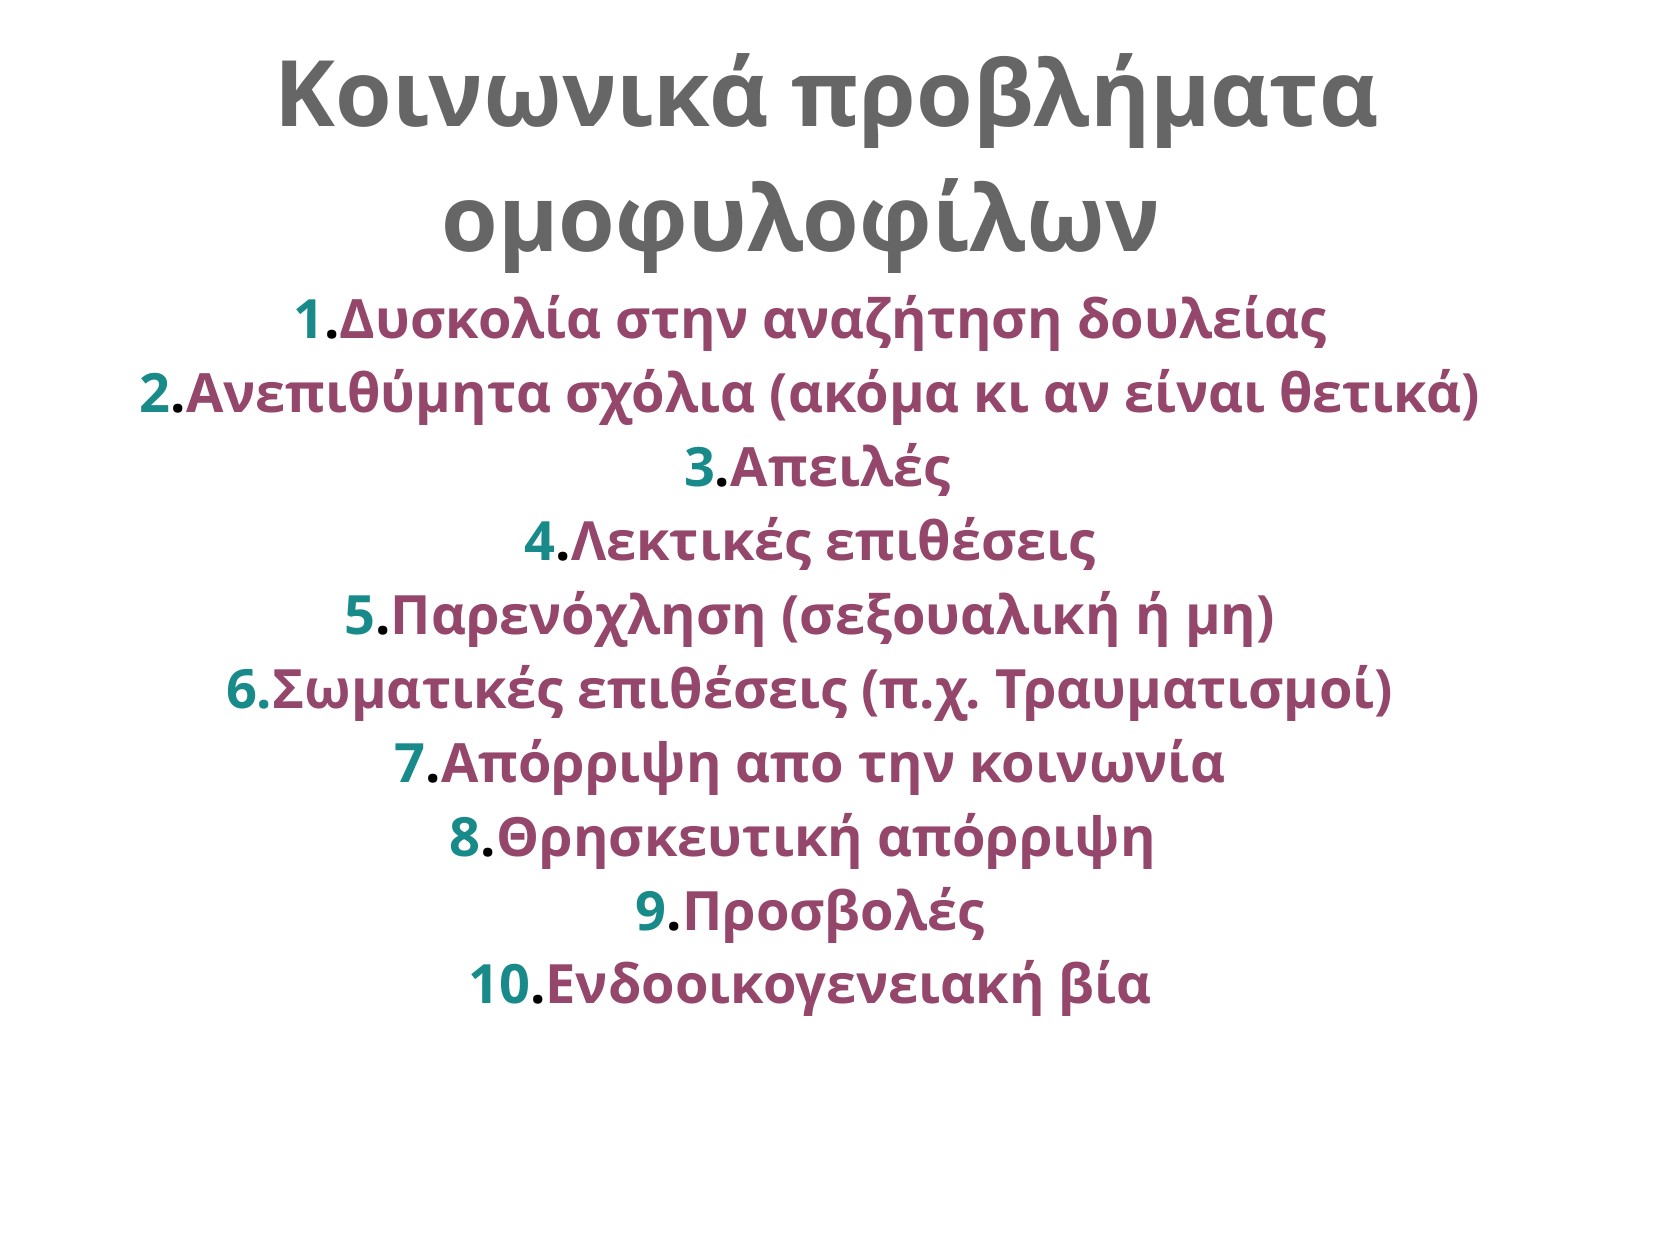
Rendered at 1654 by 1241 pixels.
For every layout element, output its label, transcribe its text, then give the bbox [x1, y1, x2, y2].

title Κοινωνικά προβλήματα ομοφυλοφίλων [82, 40, 1571, 266]
subtitle 1.Δυσκολία στην αναζήτηση δουλείας 2.Ανεπιθύμητα σχόλια (ακόμα κι αν είναι θετικά) 3.Απειλές 4.Λεκτικές επιθέσεις 5.Παρενόχληση (σεξουαλική ή μη) 6.Σωματικές επιθέσεις (π.χ. Τραυματισμοί) 7.Απόρριψη απο την κοινωνία 8.Θρησκευτική απόρριψη 9.Προσβολές 10.Ενδοοικογενειακή βία [82, 290, 1538, 1010]
